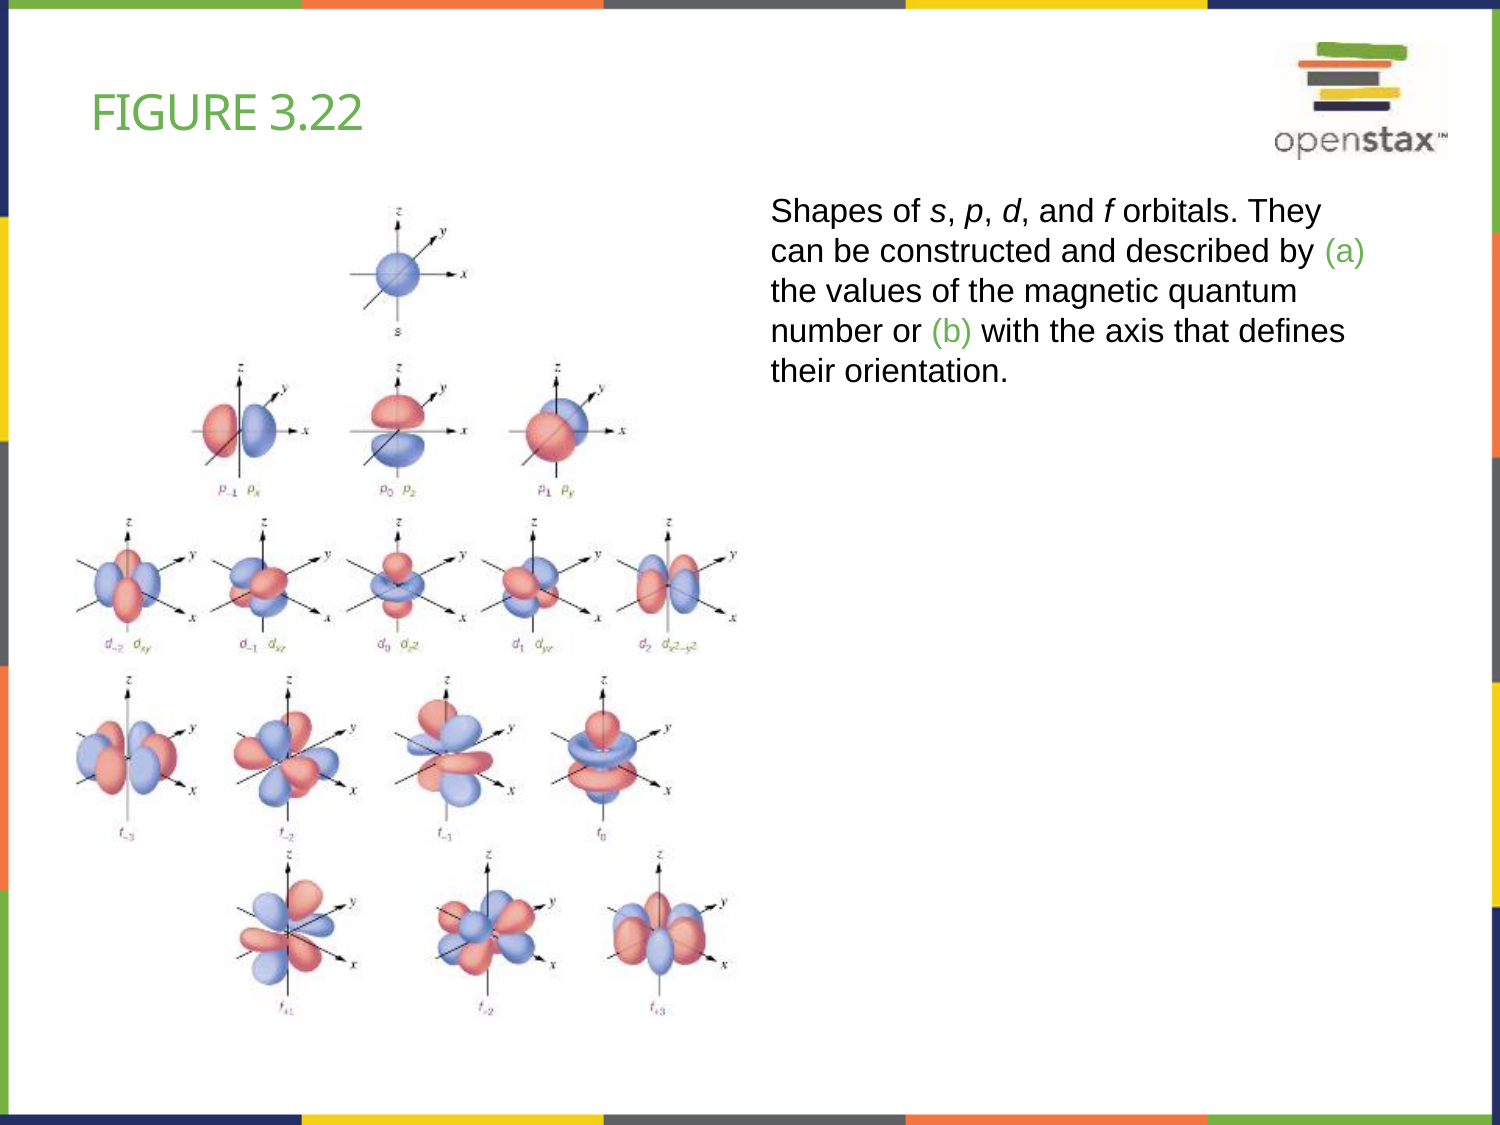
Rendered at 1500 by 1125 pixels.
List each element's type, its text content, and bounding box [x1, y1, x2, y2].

list Shapes of s, p, d, and f orbitals. They can be constructed and described by (a) the values of the magnetic quantum number or (b) with the axis that defines their orientation. [755, 181, 1398, 1045]
picture [0, 0, 1500, 1125]
title Figure 3.22 [75, 39, 1398, 148]
